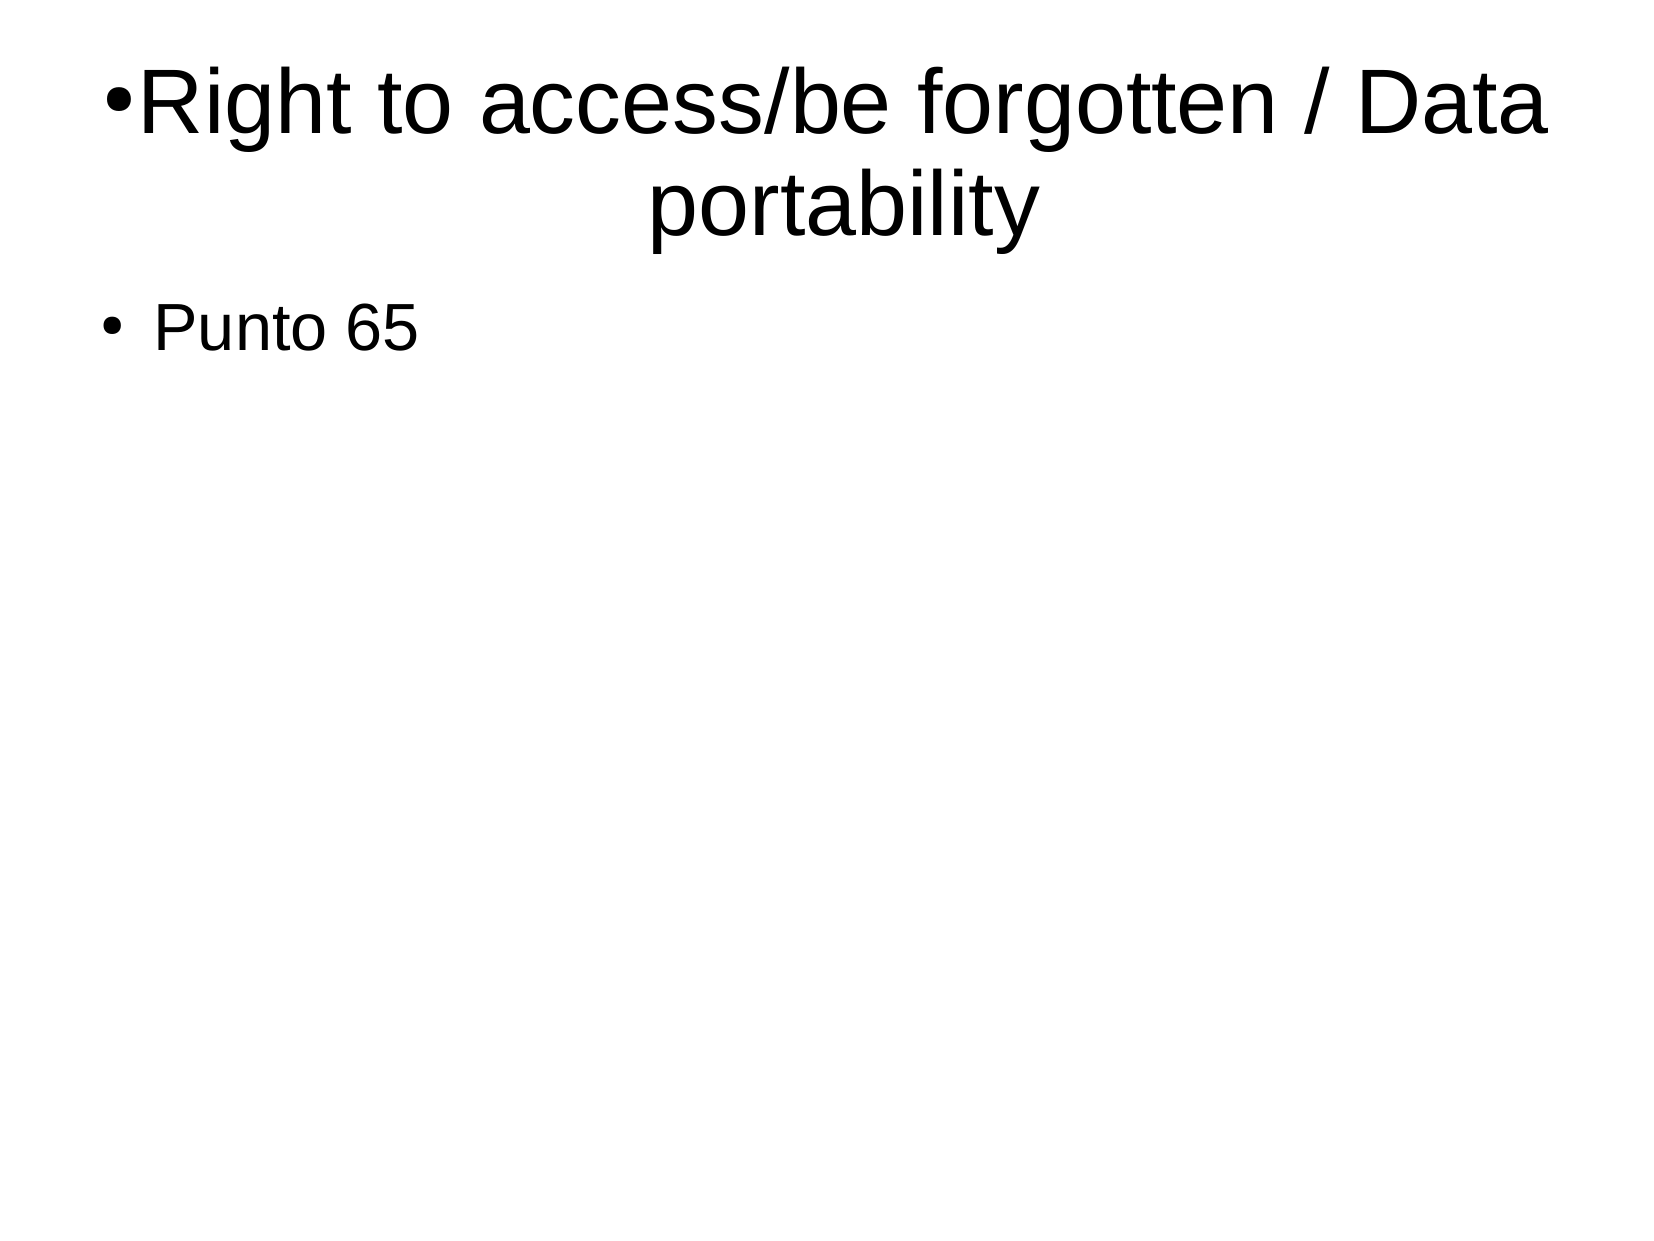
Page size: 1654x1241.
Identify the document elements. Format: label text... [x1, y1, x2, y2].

list Punto 65 [82, 290, 1571, 1010]
title Right to access/be forgotten / Data portability [82, 49, 1571, 257]
